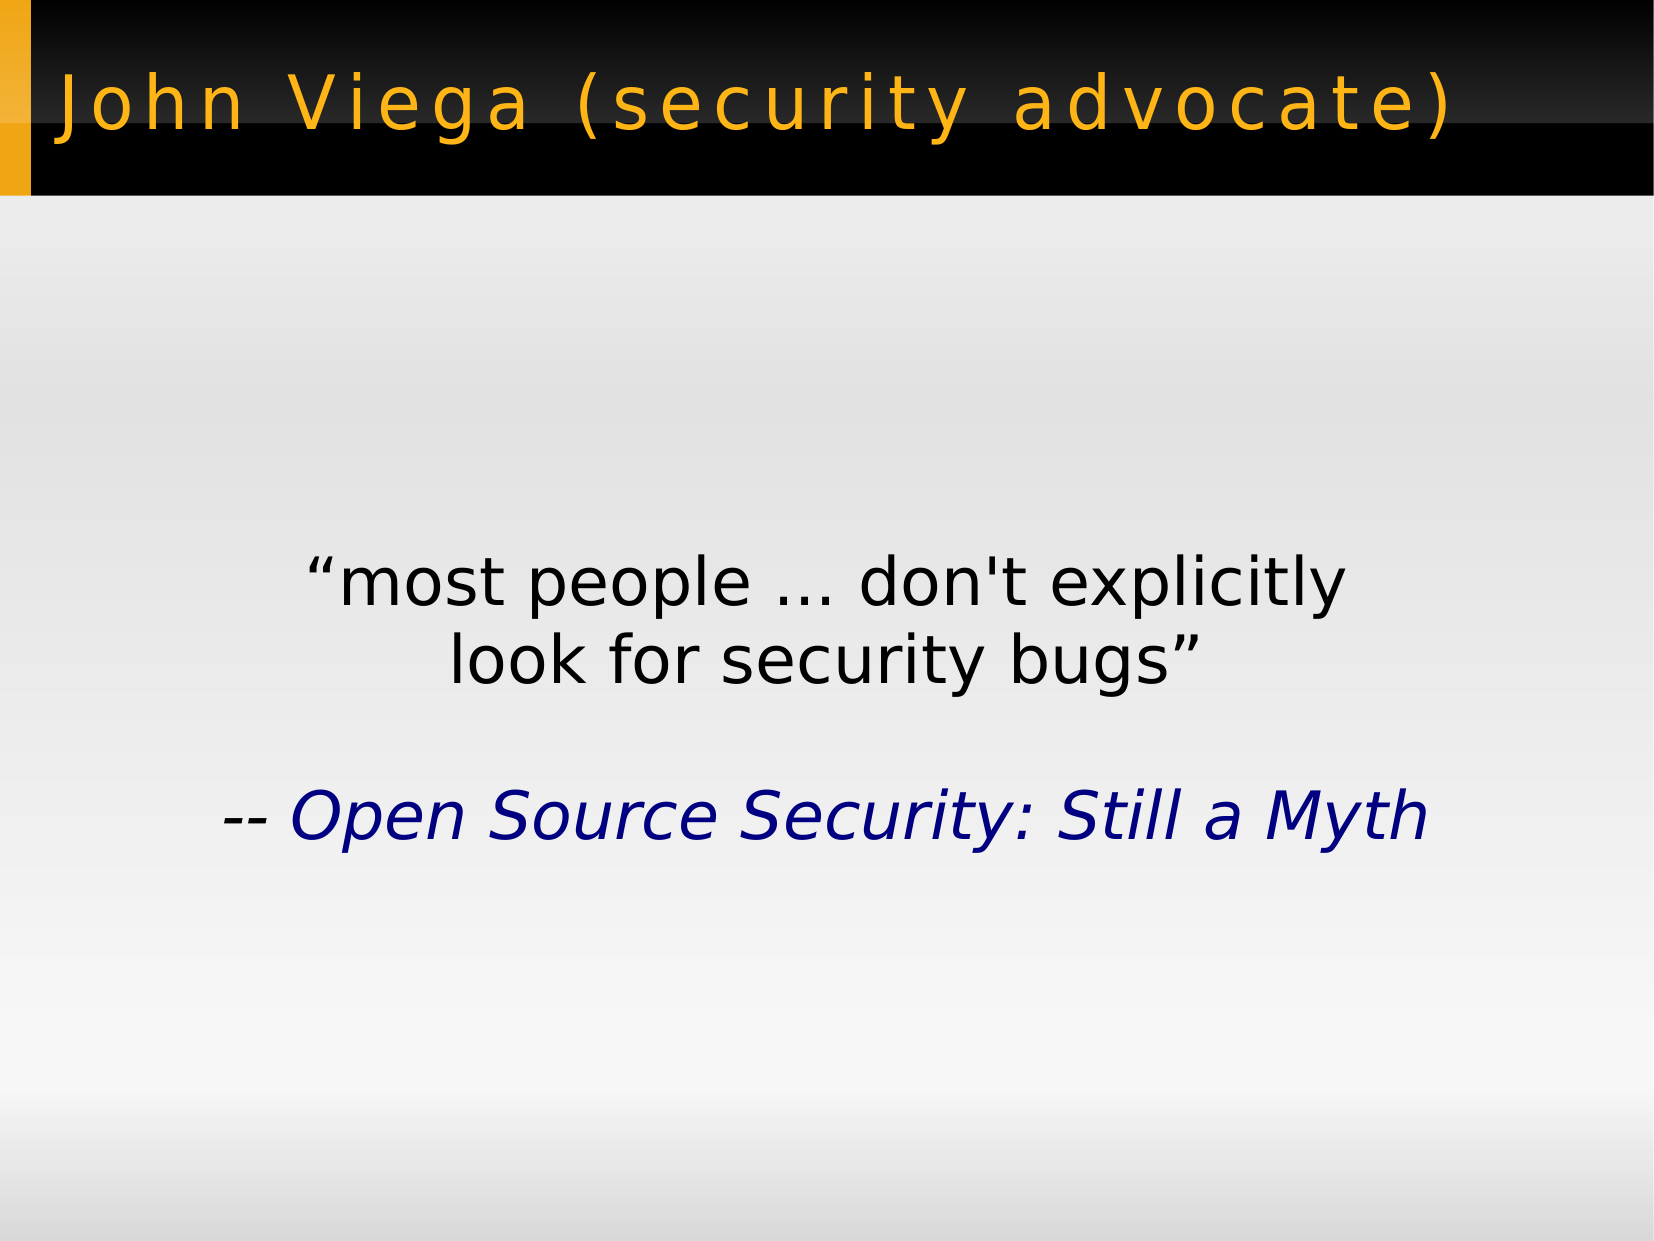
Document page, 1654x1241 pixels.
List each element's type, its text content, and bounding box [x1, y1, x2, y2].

subtitle “most people ... don't explicitly look for security bugs” -- Open Source Security: Still a Myth [82, 290, 1571, 1109]
picture [0, 0, 1654, 1241]
title John Viega (security advocate) [59, 36, 1576, 171]
